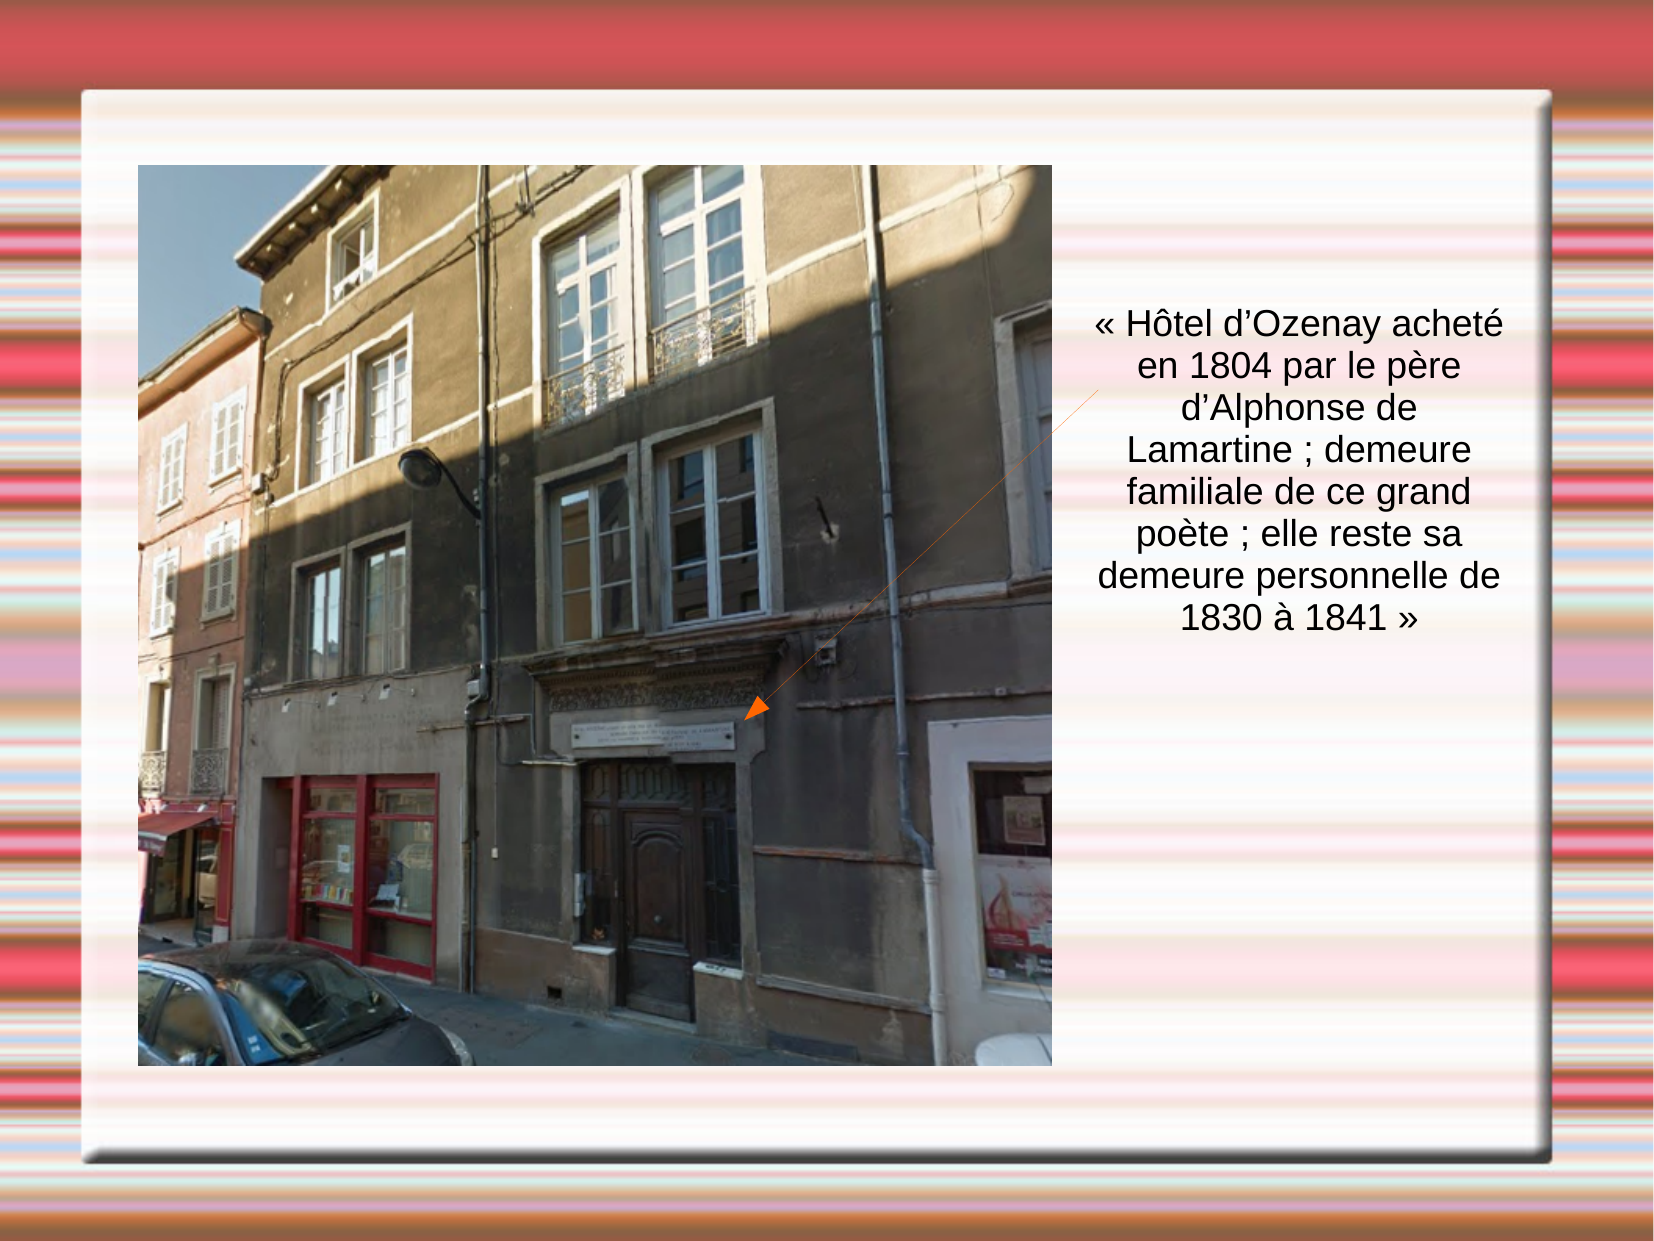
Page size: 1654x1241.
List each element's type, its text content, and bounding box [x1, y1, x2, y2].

picture [0, 0, 1654, 1241]
text_box « Hôtel d’Ozenay acheté en 1804 par le père d’Alphonse de Lamartine ; demeure familiale de ce grand poète ; elle reste sa demeure personnelle de 1830 à 1841 » [1074, 295, 1524, 647]
